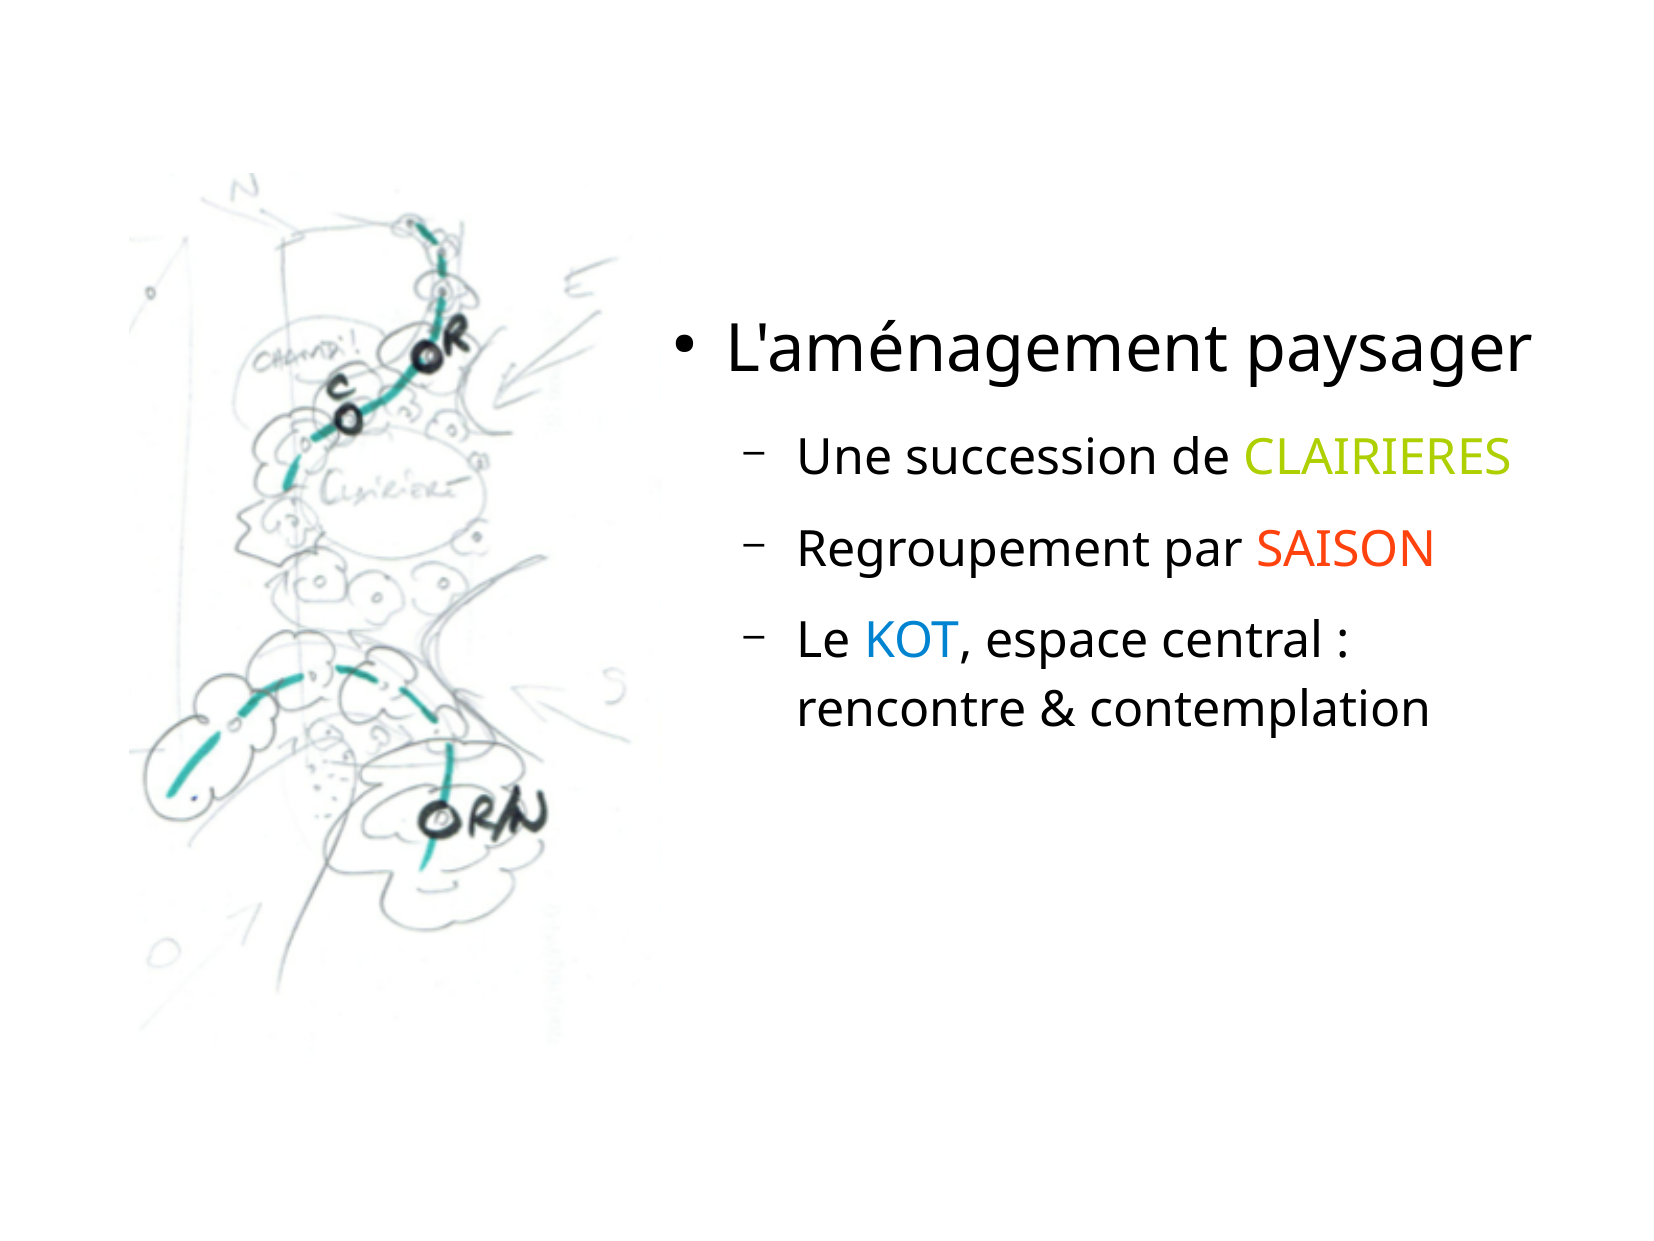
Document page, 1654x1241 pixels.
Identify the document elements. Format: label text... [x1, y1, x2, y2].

list L'aménagement paysager Une succession de CLAIRIERES Regroupement par SAISON Le KOT, espace central : rencontre & contemplation [654, 300, 1571, 1119]
picture [129, 173, 662, 1058]
